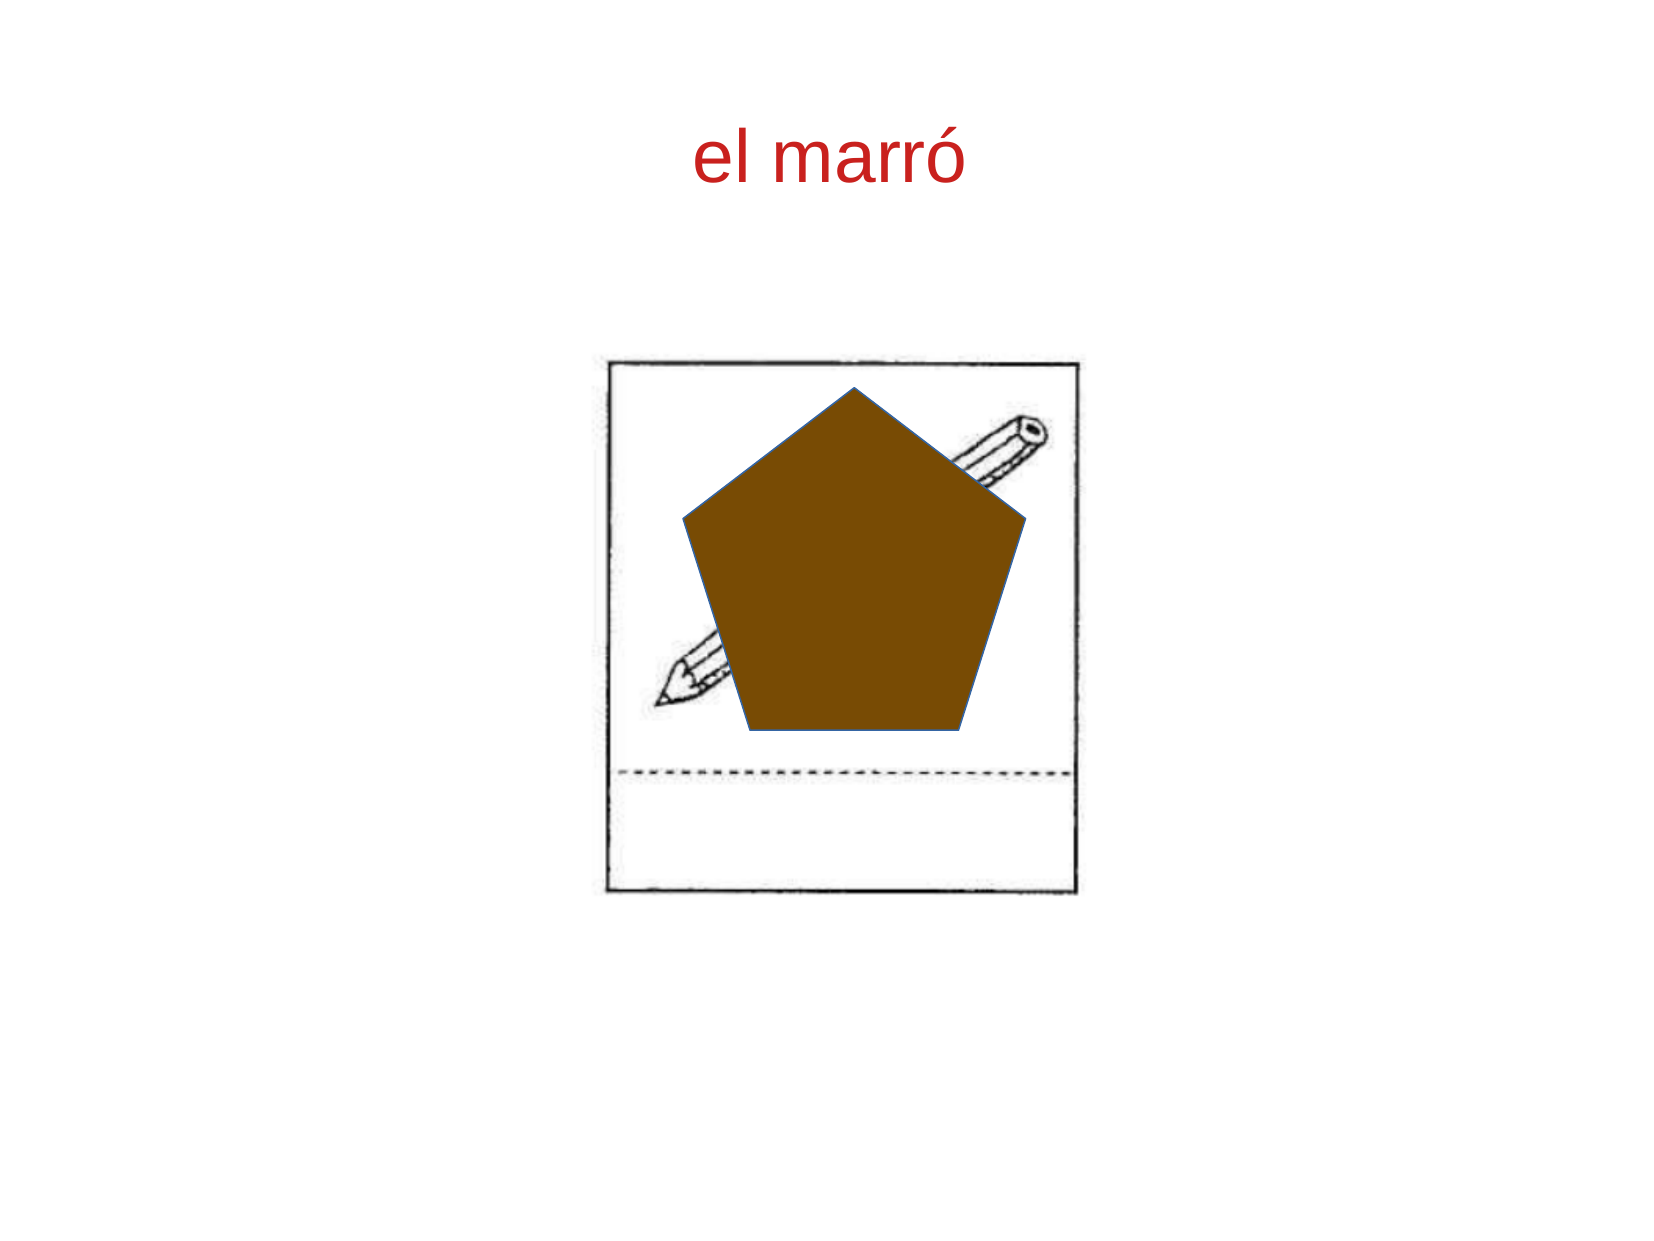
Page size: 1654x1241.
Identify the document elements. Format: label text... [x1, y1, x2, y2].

text_box el marró [289, 49, 1371, 257]
text_box [683, 387, 1026, 731]
picture [576, 331, 1099, 918]
